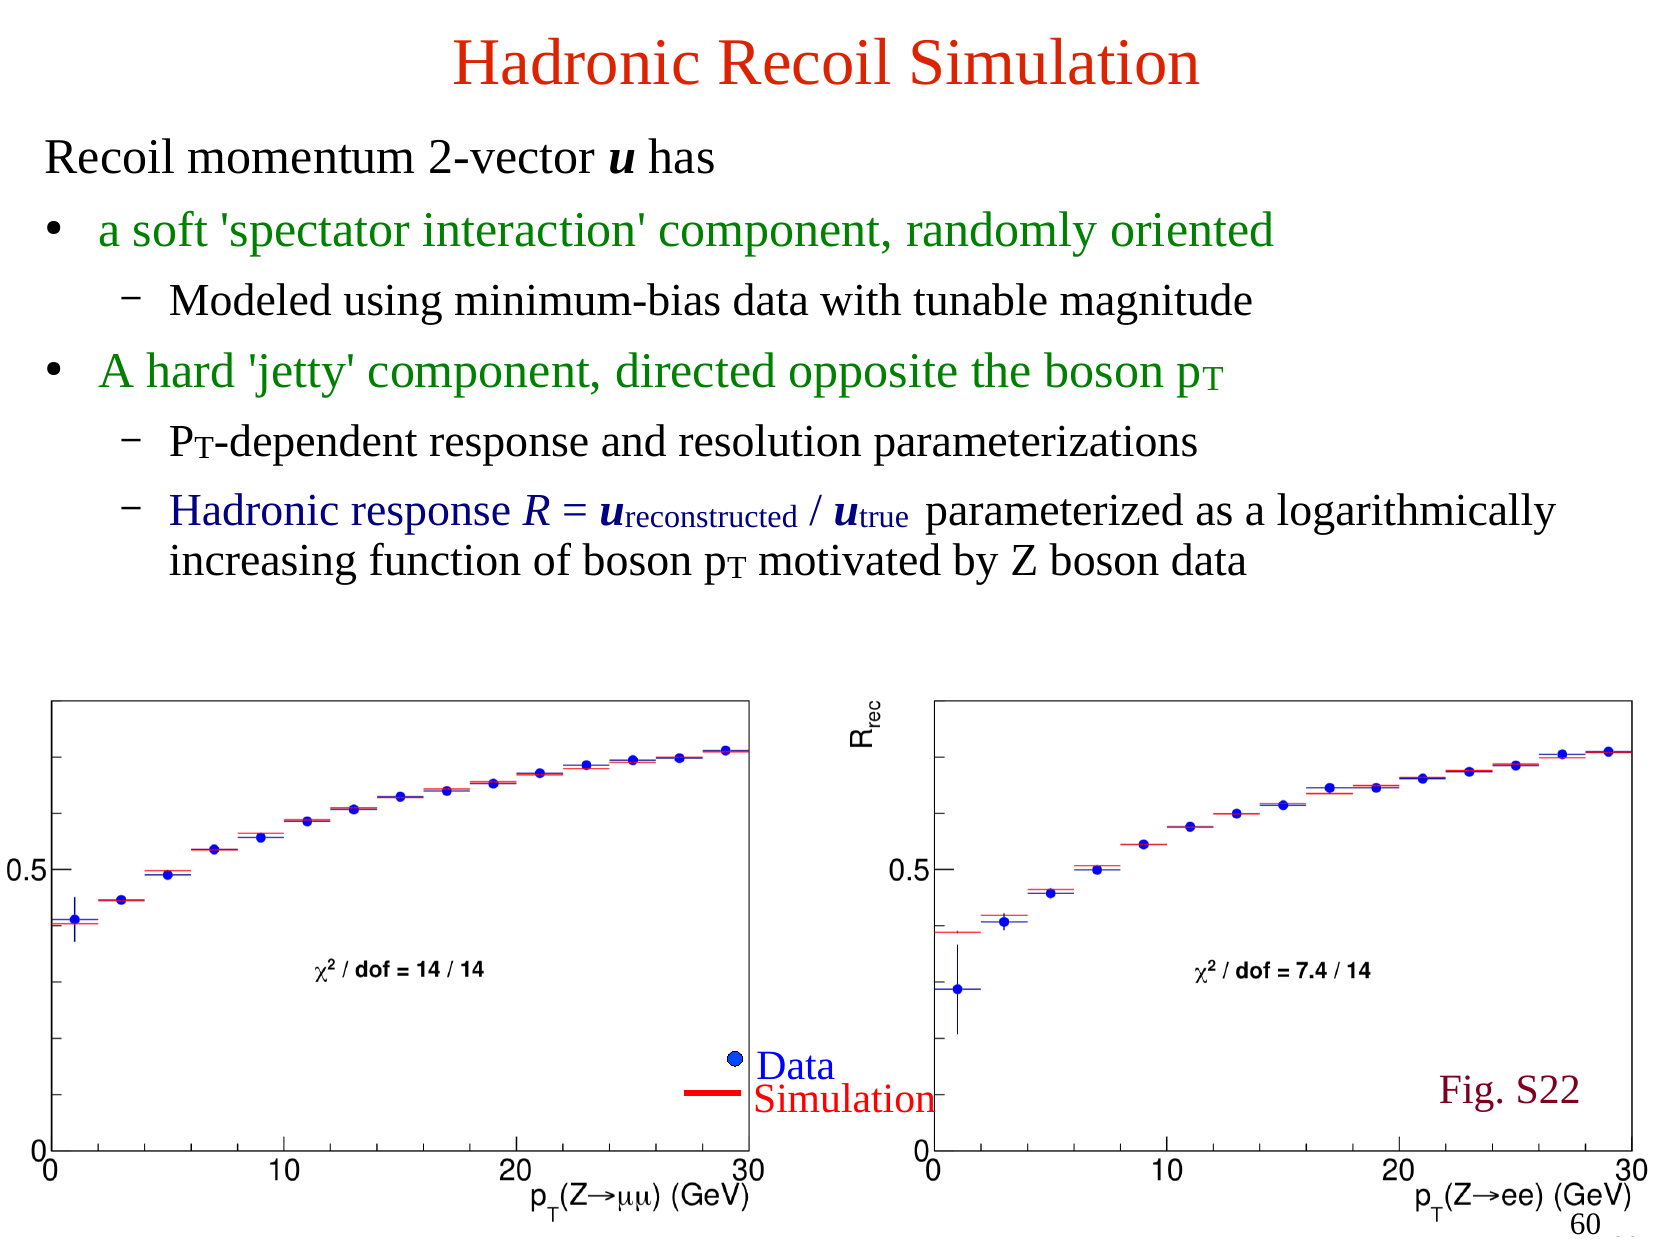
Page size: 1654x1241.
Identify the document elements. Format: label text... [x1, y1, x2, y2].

text_box <number> [1569, 1206, 1654, 1241]
text_box Fig. S22 [1438, 1066, 1581, 1113]
text_box [727, 1051, 743, 1067]
text_box Simulation [753, 1074, 937, 1126]
list Recoil momentum 2-vector u has a soft 'spectator interaction' component, randomly oriented Modeled using minimum-bias data with tunable magnitude A hard 'jetty' component, directed opposite the boson pT PT-dependent response and resolution parameterizations Hadronic response R = ureconstructed / utrue parameterized as a logarithmically increasing function of boson pT motivated by Z boson data [27, 128, 1636, 688]
text_box Data [756, 1042, 836, 1074]
picture [0, 688, 1654, 1236]
title Hadronic Recoil Simulation [121, 8, 1534, 115]
